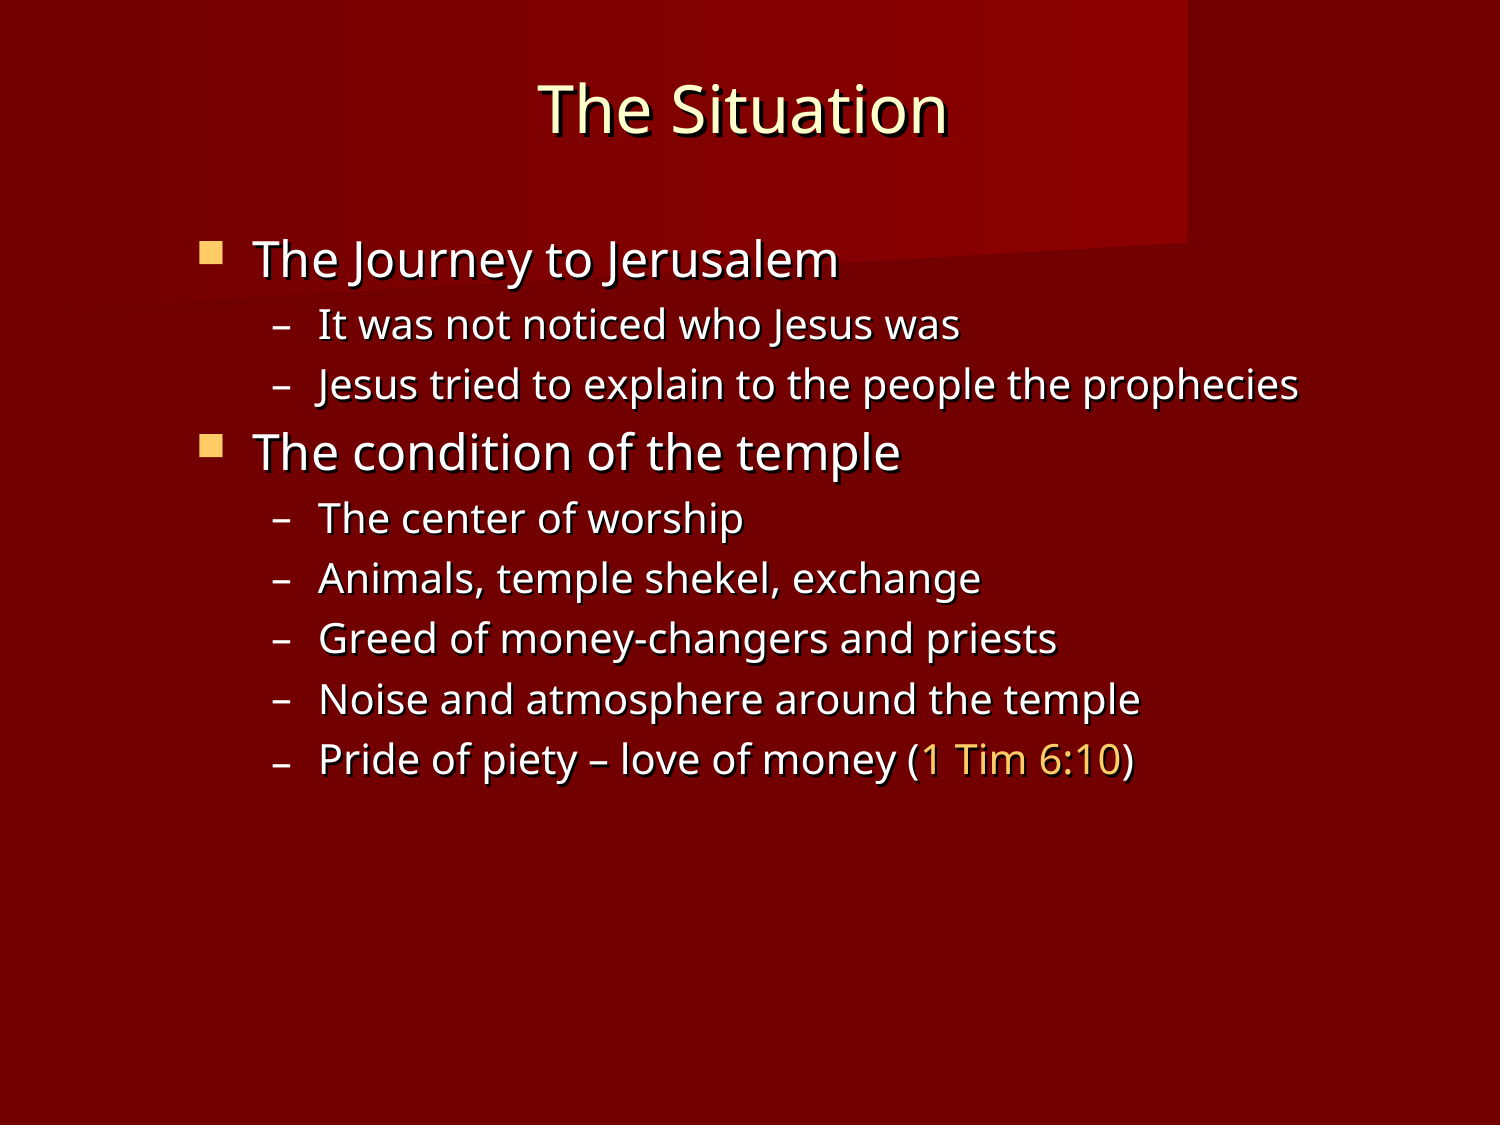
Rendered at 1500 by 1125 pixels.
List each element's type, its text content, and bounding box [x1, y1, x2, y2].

title The Situation [69, 31, 1420, 183]
list The Journey to Jerusalem It was not noticed who Jesus was Jesus tried to explain to the people the prophecies The condition of the temple The center of worship Animals, temple shekel, exchange Greed of money-changers and priests Noise and atmosphere around the temple Pride of piety – love of money (1 Tim 6:10) [181, 219, 1427, 1071]
